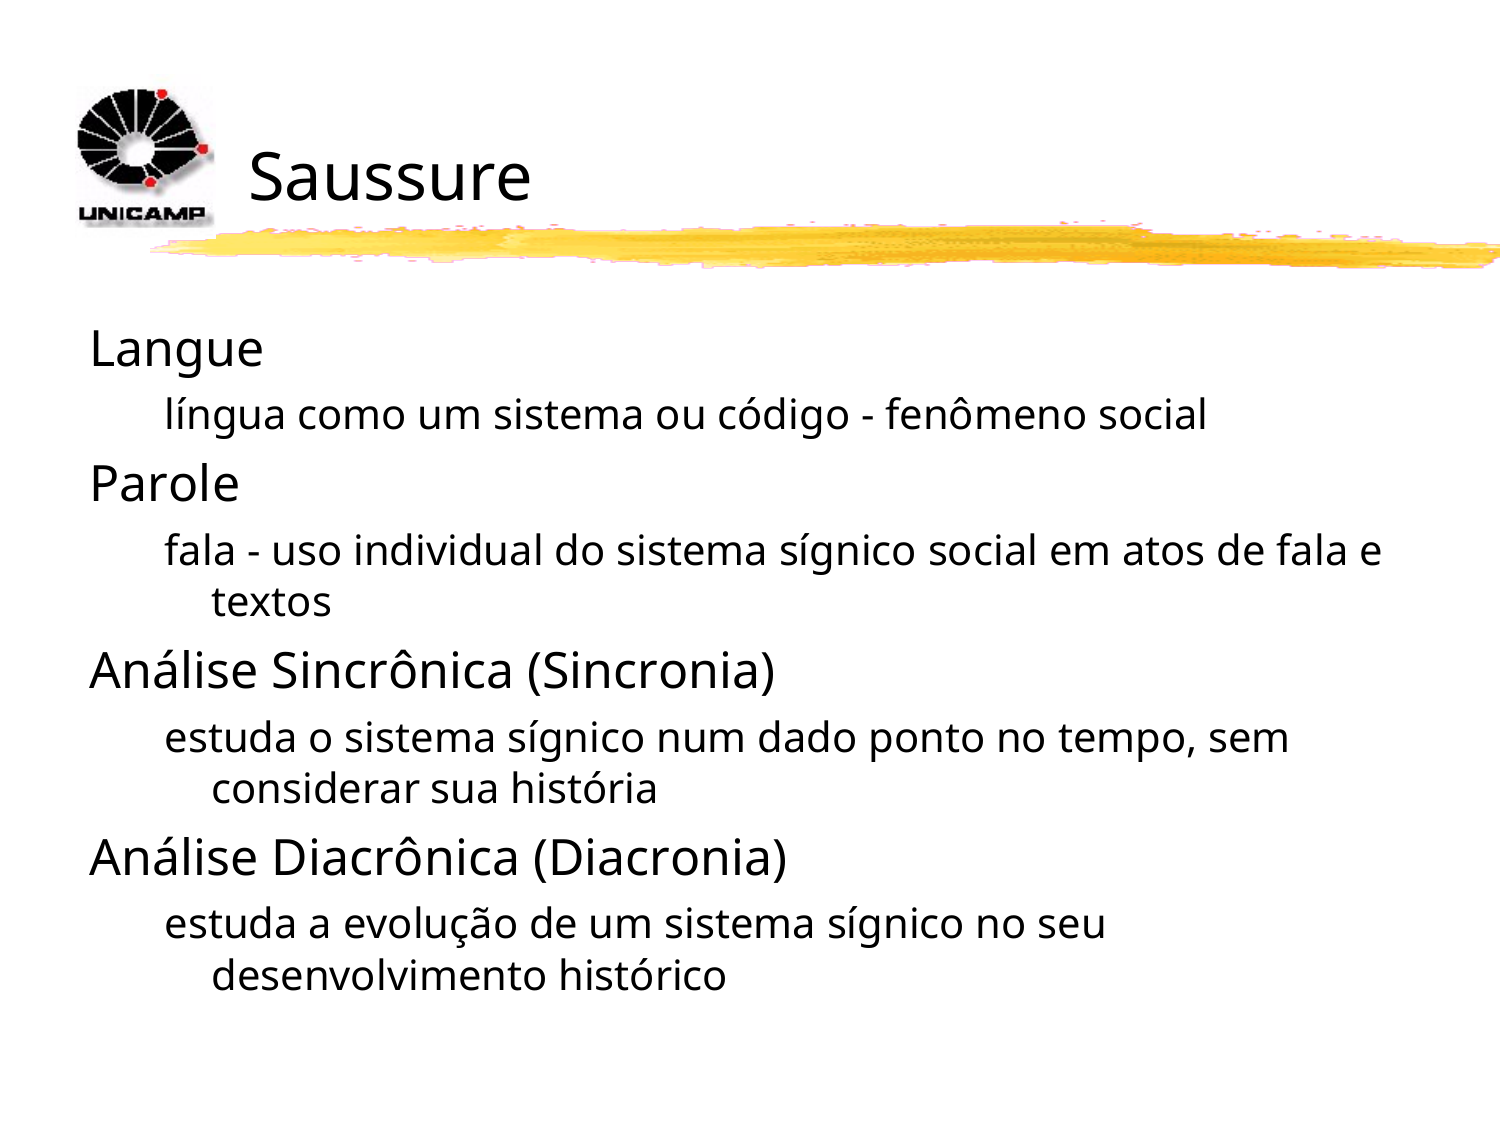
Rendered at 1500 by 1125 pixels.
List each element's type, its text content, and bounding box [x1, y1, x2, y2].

picture [75, 74, 1500, 279]
title Saussure [233, 37, 1434, 225]
list Langue língua como um sistema ou código - fenômeno social Parole fala - uso individual do sistema sígnico social em atos de fala e textos Análise Sincrônica (Sincronia) estuda o sistema sígnico num dado ponto no tempo, sem considerar sua história Análise Diacrônica (Diacronia) estuda a evolução de um sistema sígnico no seu desenvolvimento histórico [74, 309, 1417, 994]
